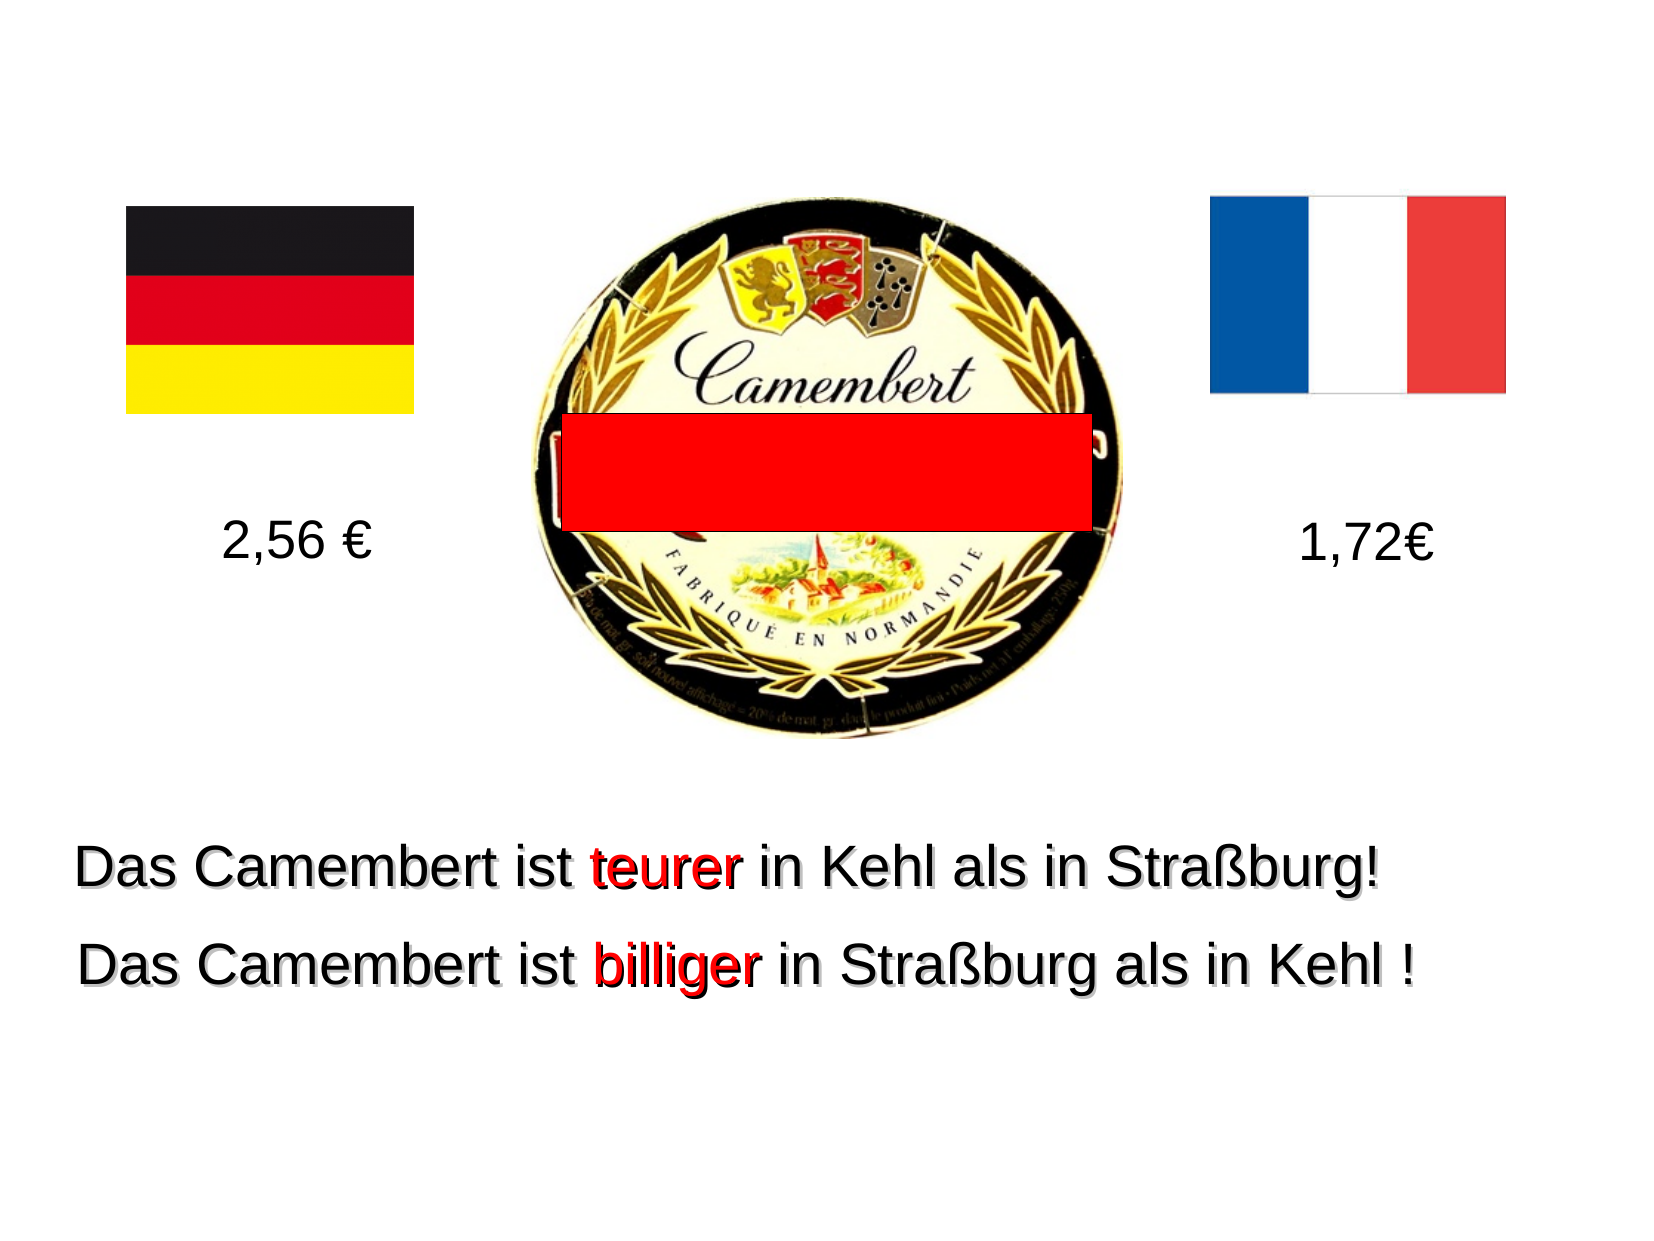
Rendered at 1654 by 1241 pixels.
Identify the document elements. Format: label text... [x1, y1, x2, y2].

text_box Das Camembert ist billiger in Straßburg als in Kehl ! [61, 924, 1433, 1004]
picture [1210, 147, 1506, 443]
text_box 1,72€ [1283, 504, 1450, 580]
picture [126, 206, 414, 414]
text_box 2,56 € [206, 501, 388, 578]
text_box Das Camembert ist teurer in Kehl als in Straßburg! [59, 826, 1397, 907]
picture [531, 197, 1123, 739]
text_box [561, 413, 1093, 532]
